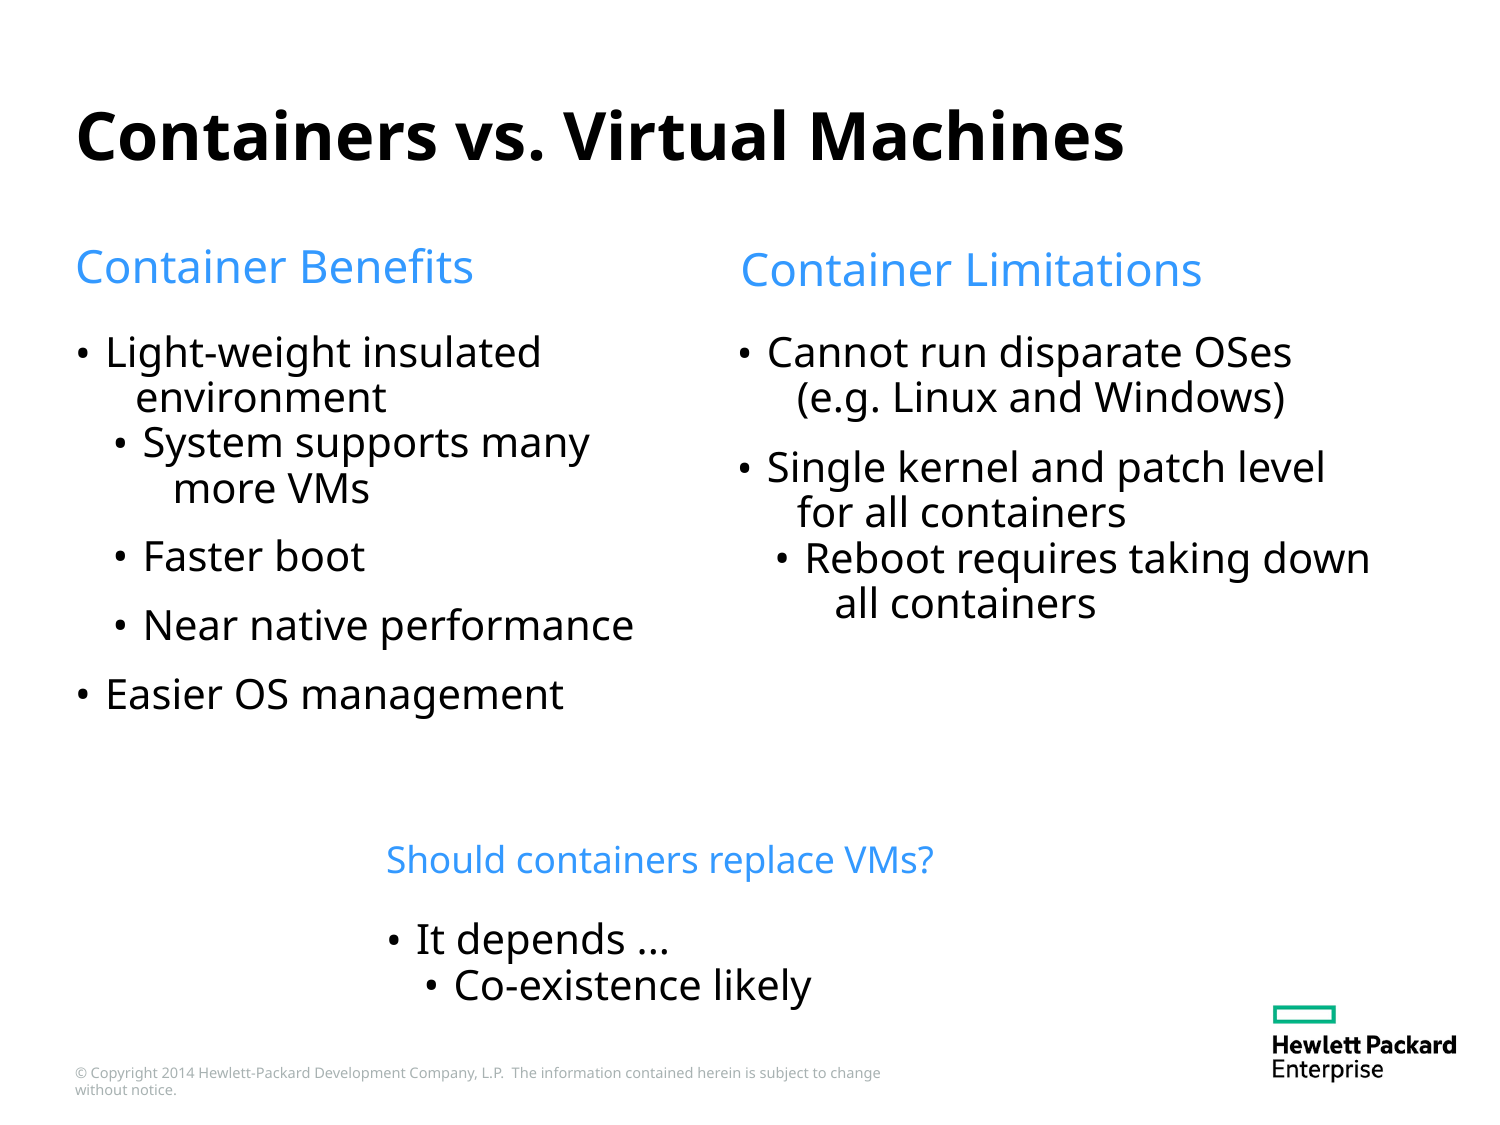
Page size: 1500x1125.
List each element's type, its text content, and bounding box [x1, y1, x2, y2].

list Container Limitations [740, 246, 1395, 309]
list Light-weight insulated environment System supports many more VMs Faster boot Near native performance Easier OS management [75, 331, 695, 779]
picture [1250, 992, 1476, 1099]
list Cannot run disparate OSes (e.g. Linux and Windows) Single kernel and patch level for all containers Reboot requires taking down all containers [736, 331, 1385, 789]
list Container Benefits [75, 243, 729, 309]
list Should containers replace VMs? [386, 841, 1041, 907]
title Containers vs. Virtual Machines [75, 50, 1426, 176]
list It depends ... Co-existence likely [386, 919, 1178, 1064]
